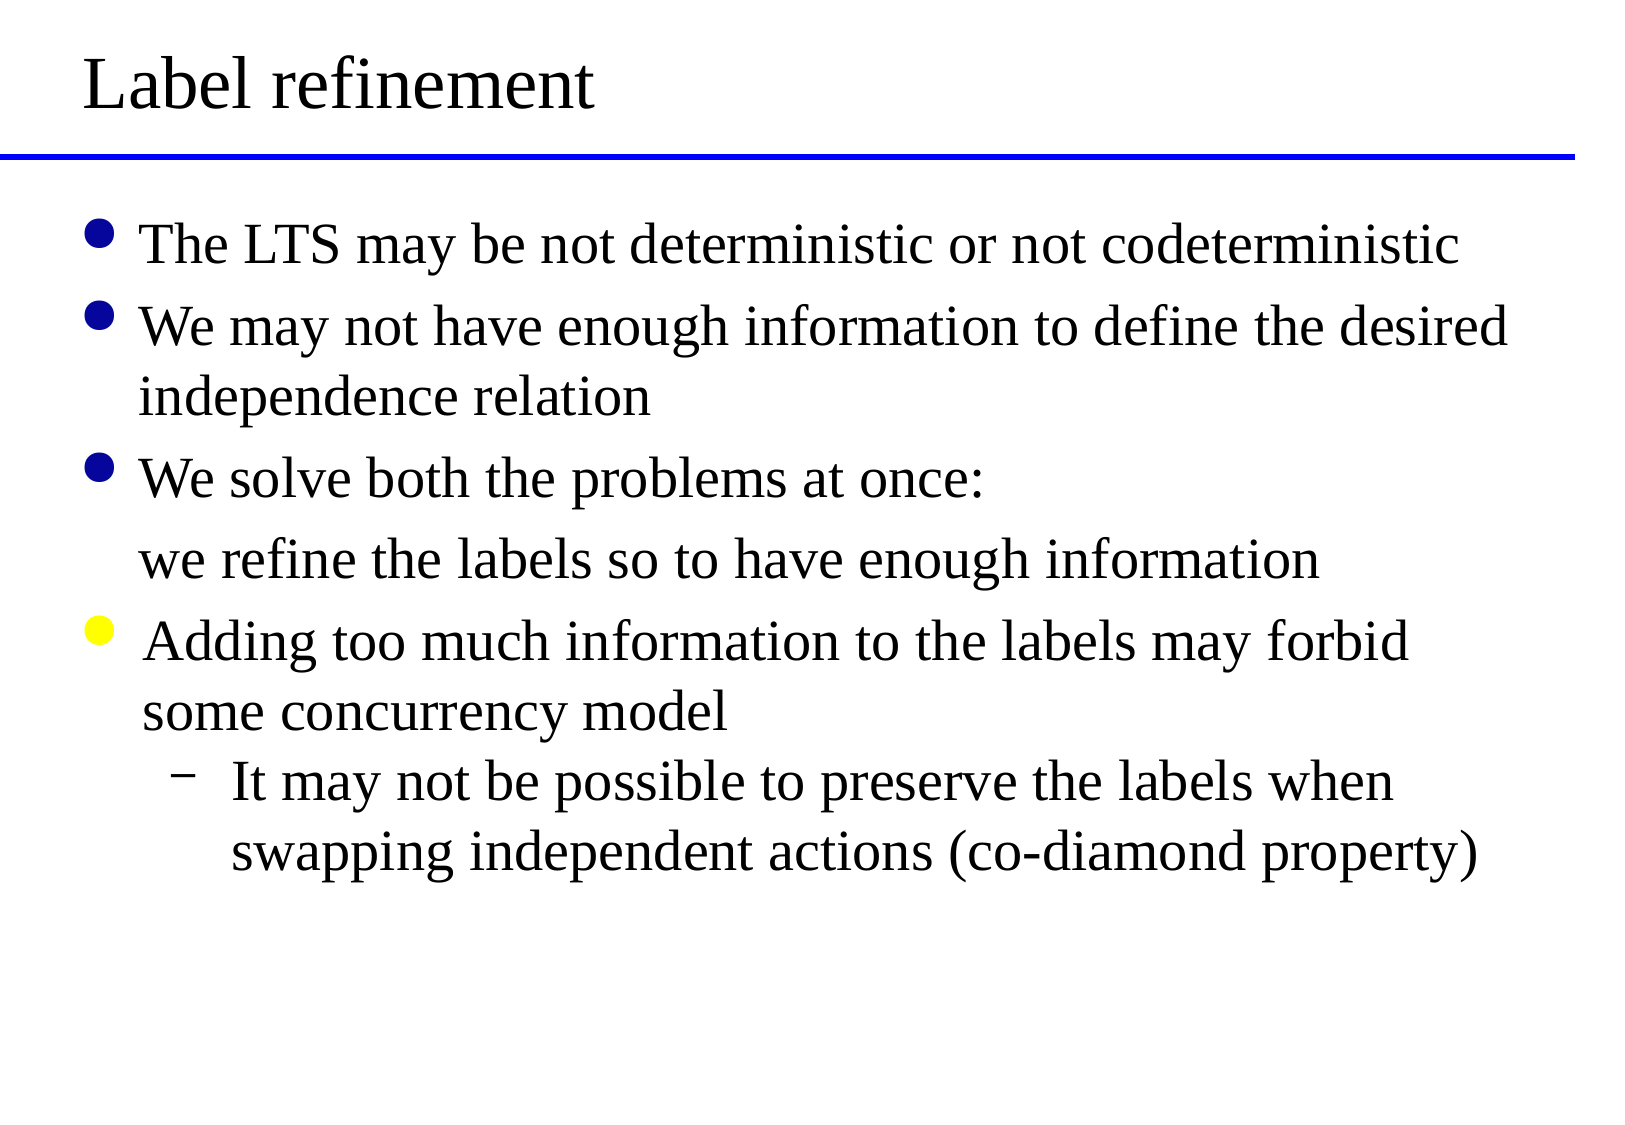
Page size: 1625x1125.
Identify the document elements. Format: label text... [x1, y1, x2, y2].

title Label refinement [67, 27, 1544, 131]
list The LTS may be not deterministic or not codeterministic We may not have enough information to define the desired independence relation We solve both the problems at once: we refine the labels so to have enough information Adding too much information to the labels may forbid some concurrency model It may not be possible to preserve the labels when swapping independent actions (co-diamond property) [67, 198, 1557, 1061]
